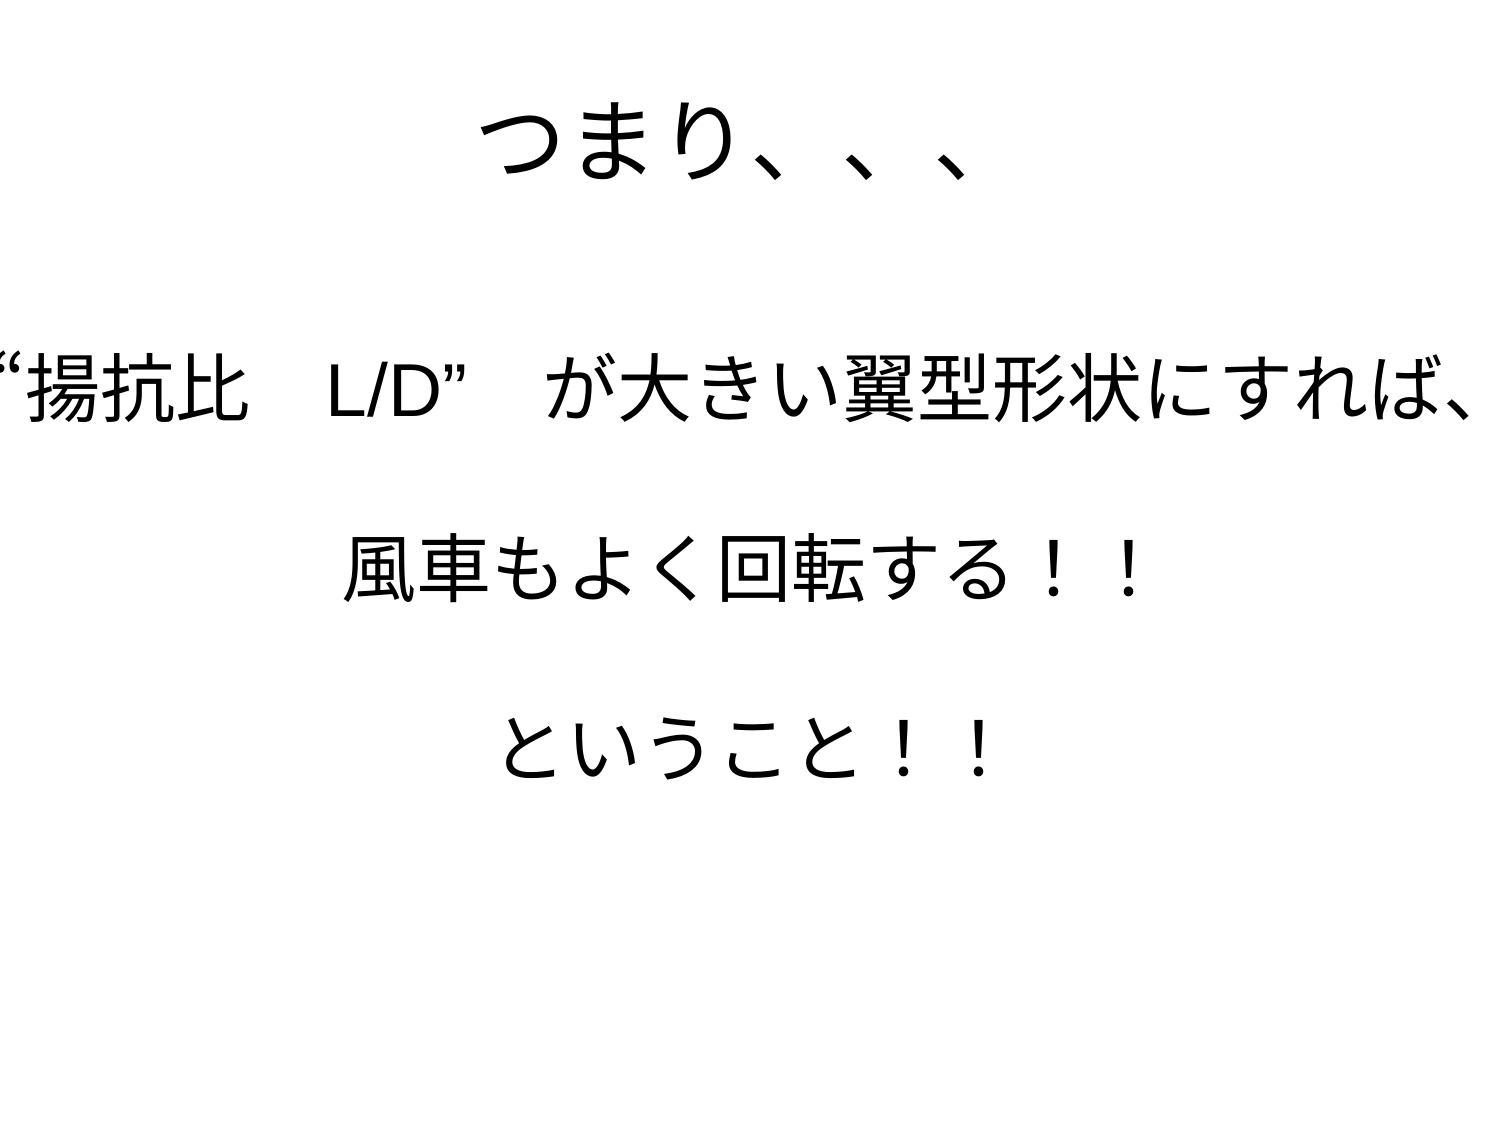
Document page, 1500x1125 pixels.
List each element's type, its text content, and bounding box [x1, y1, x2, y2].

title つまり、、、 [75, 45, 1426, 233]
text_box “揚抗比 L/D” が大きい翼型形状にすれば、 風車もよく回転する！！ ということ！！ [0, 334, 1500, 799]
